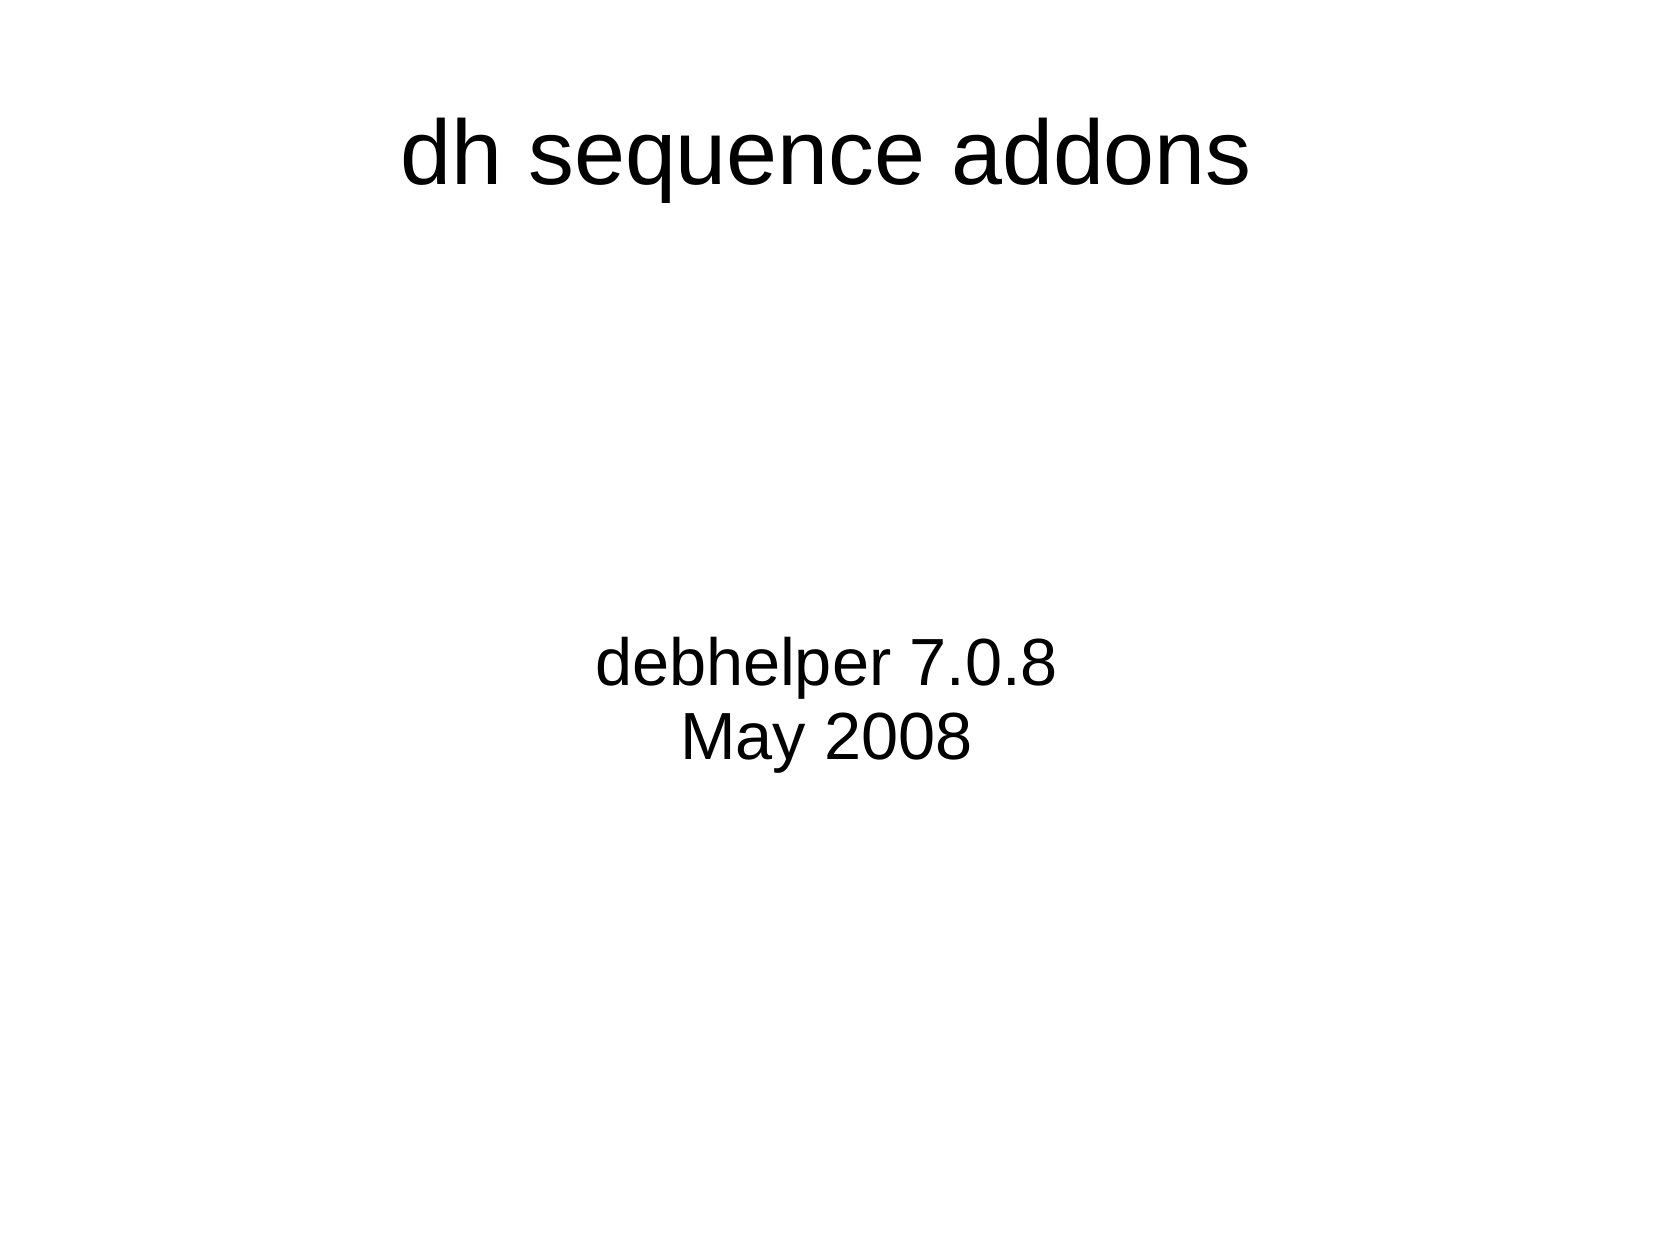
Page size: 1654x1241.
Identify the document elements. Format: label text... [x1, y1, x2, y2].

title dh sequence addons [82, 56, 1571, 250]
subtitle debhelper 7.0.8 May 2008 [82, 297, 1571, 1102]
